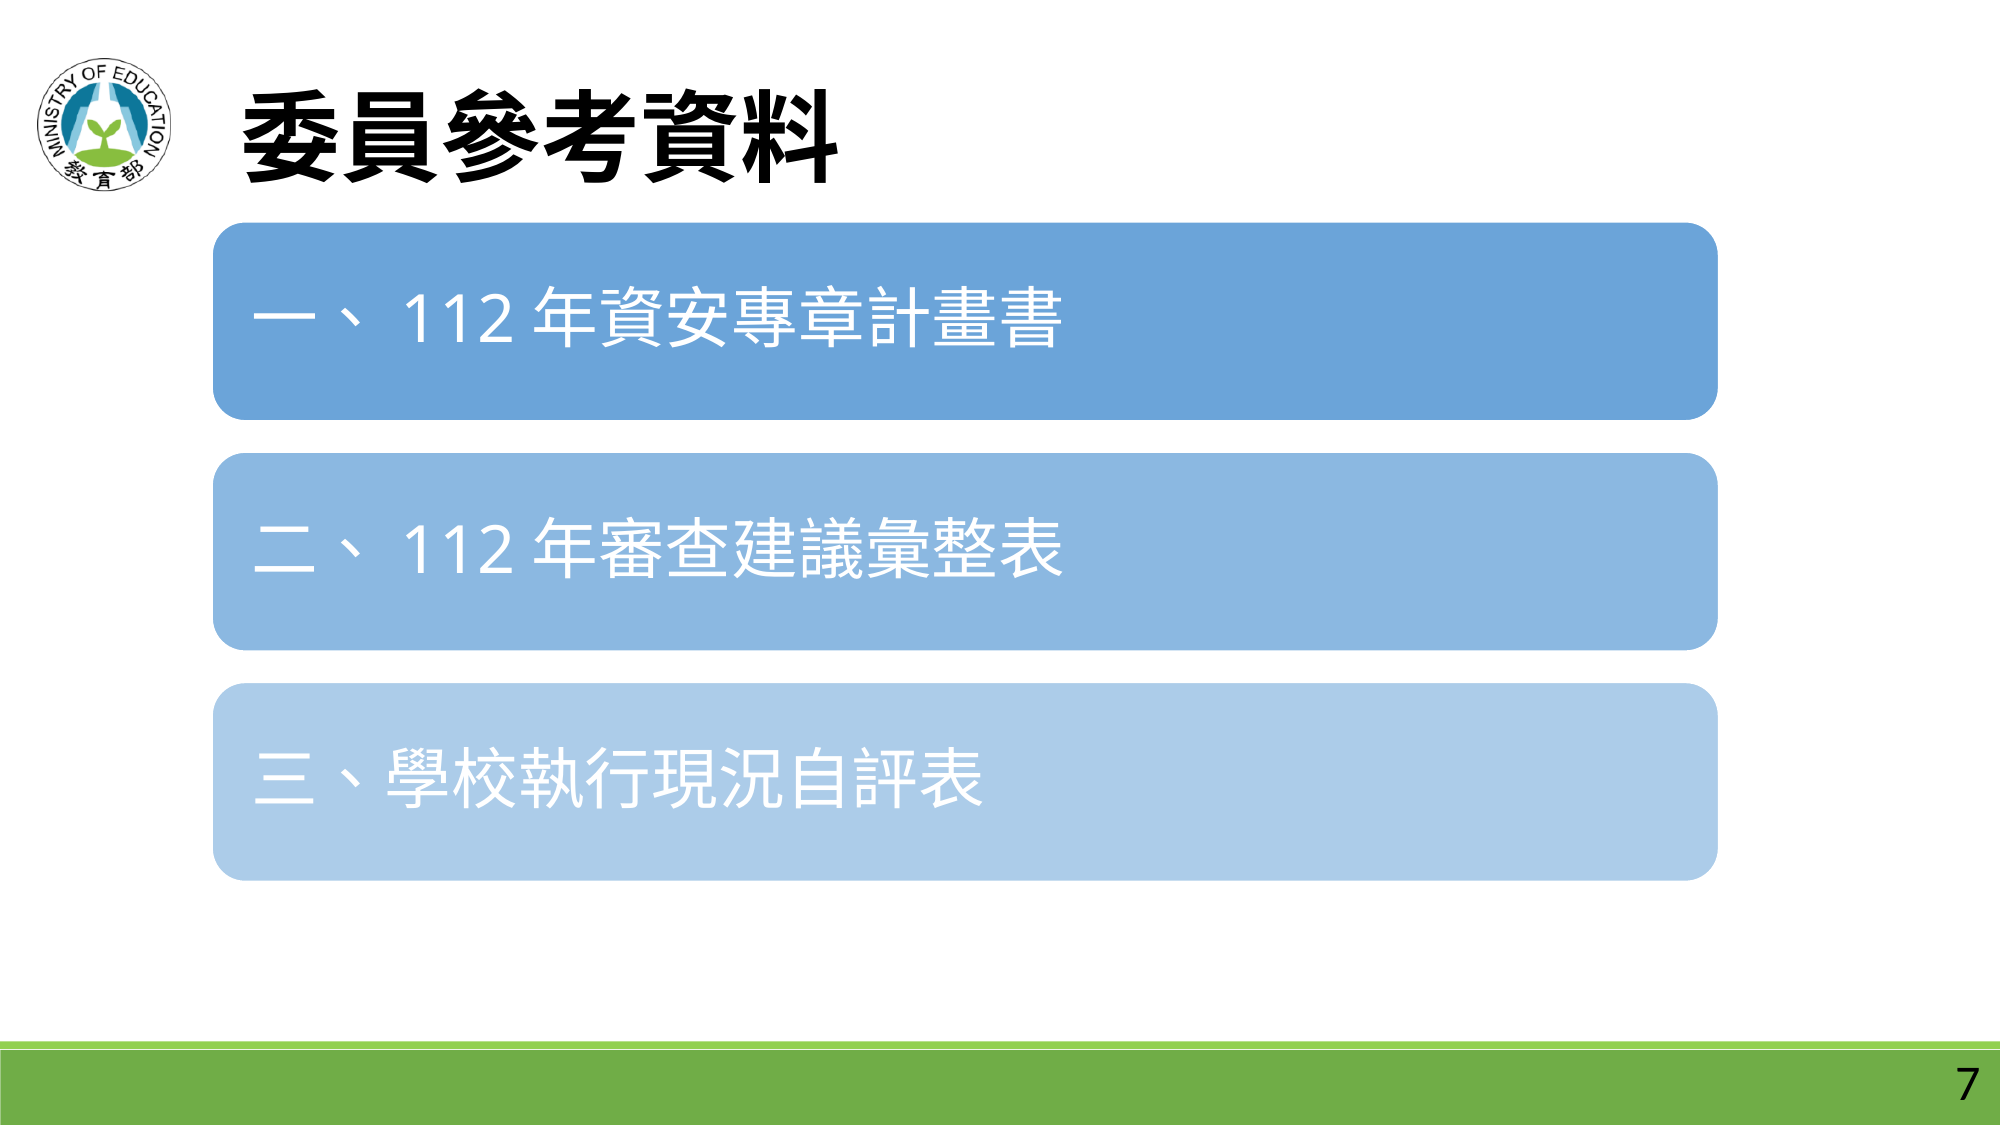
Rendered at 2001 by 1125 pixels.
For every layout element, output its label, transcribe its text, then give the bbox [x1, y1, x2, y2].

slide_number <編號> [1545, 1049, 1996, 1110]
picture [37, 58, 171, 192]
text_box 委員參考資料 [226, 67, 1432, 203]
text_box 三、學校執行現況自評表 [211, 682, 1719, 882]
text_box 一、112年資安專章計畫書 [211, 221, 1719, 422]
text_box 二、112年審查建議彙整表 [211, 451, 1719, 652]
